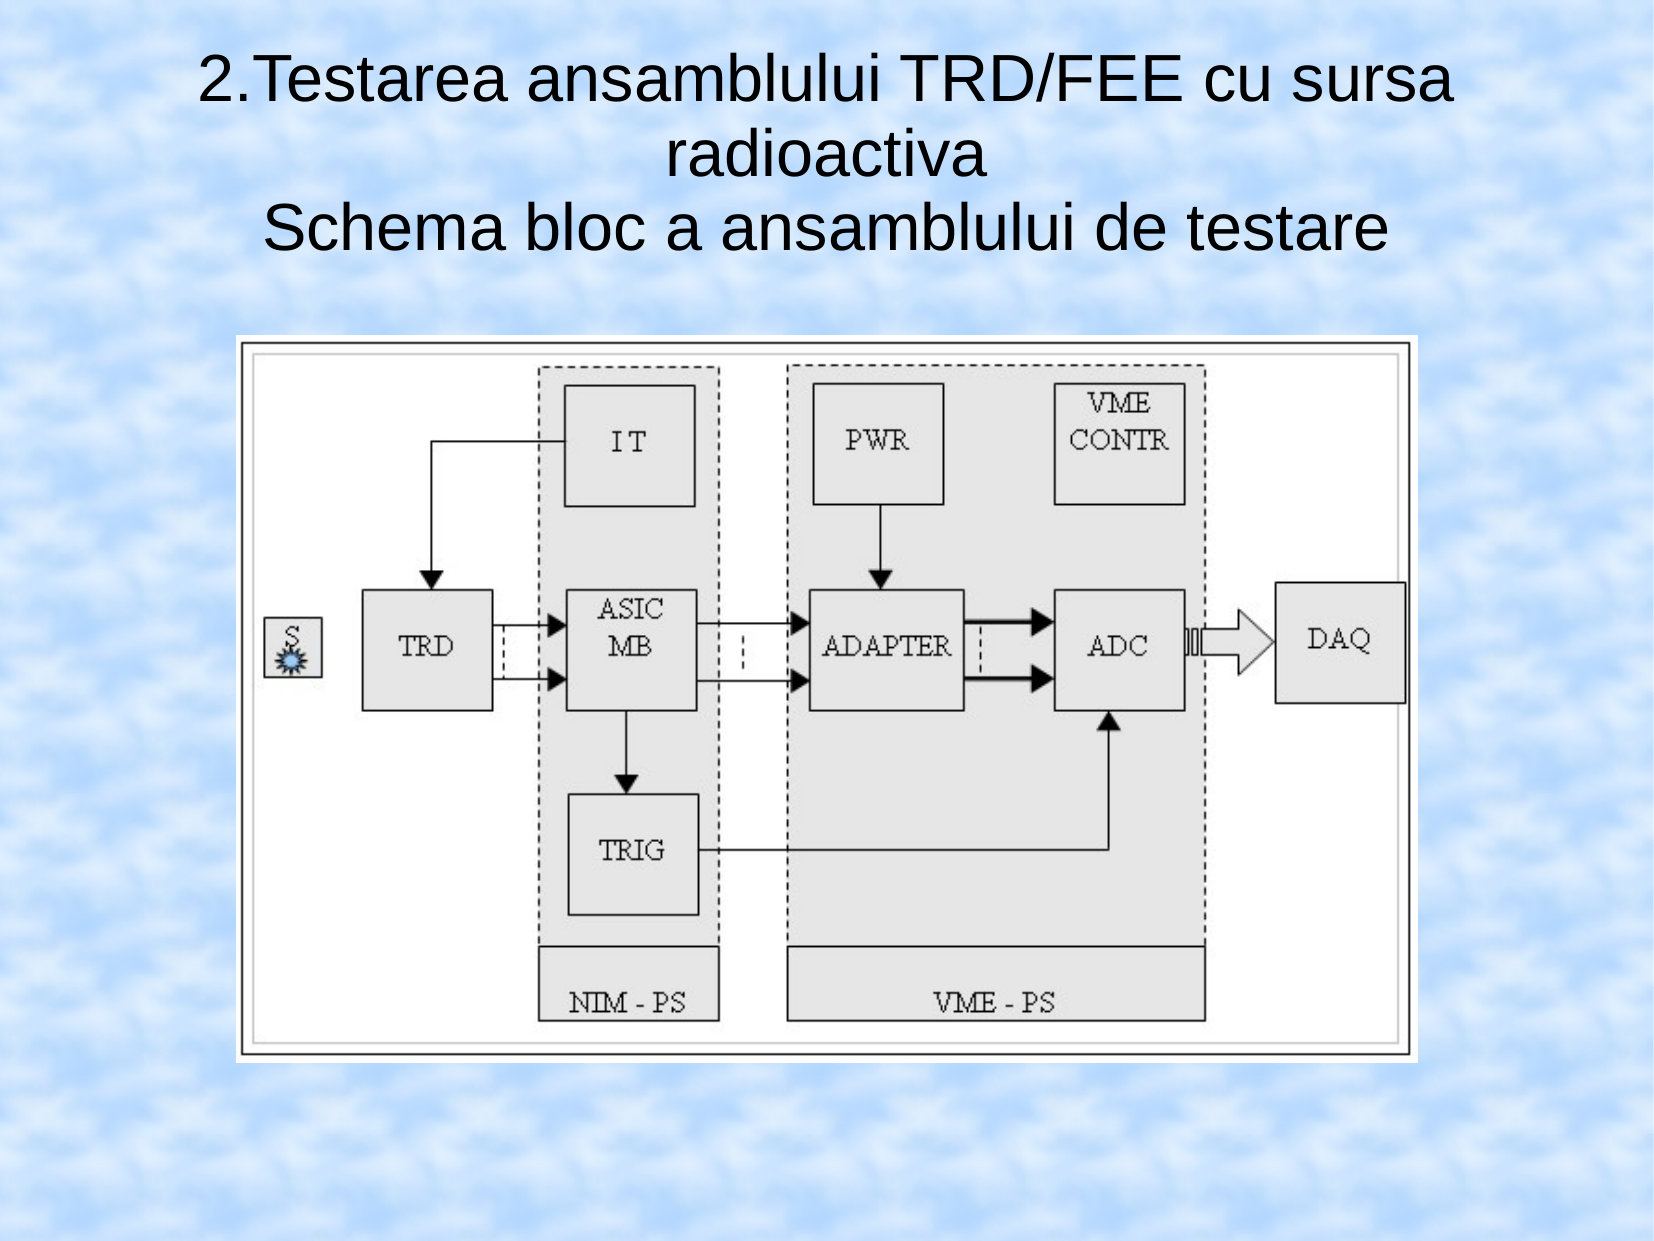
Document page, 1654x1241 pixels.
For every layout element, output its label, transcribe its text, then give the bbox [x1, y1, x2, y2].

title 2.Testarea ansamblului TRD/FEE cu sursa radioactiva Schema bloc a ansamblului de testare [82, 40, 1571, 266]
picture [0, 0, 1654, 1241]
